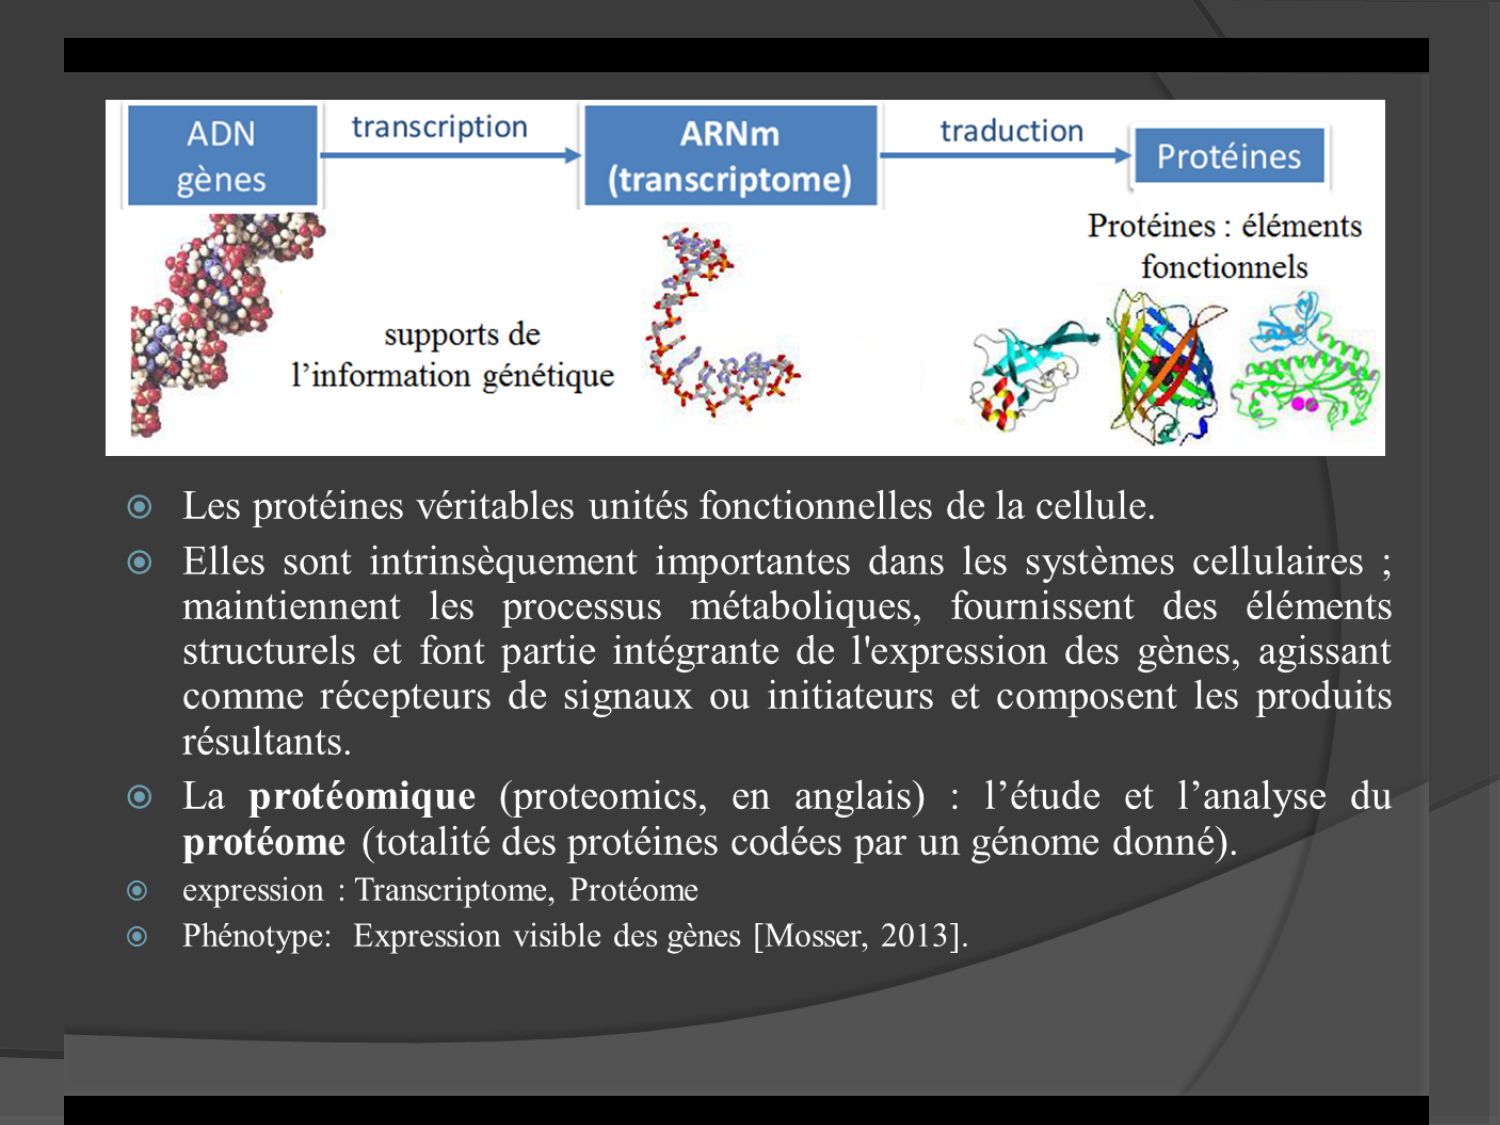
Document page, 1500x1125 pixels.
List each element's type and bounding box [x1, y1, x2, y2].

picture [64, 38, 1429, 1125]
